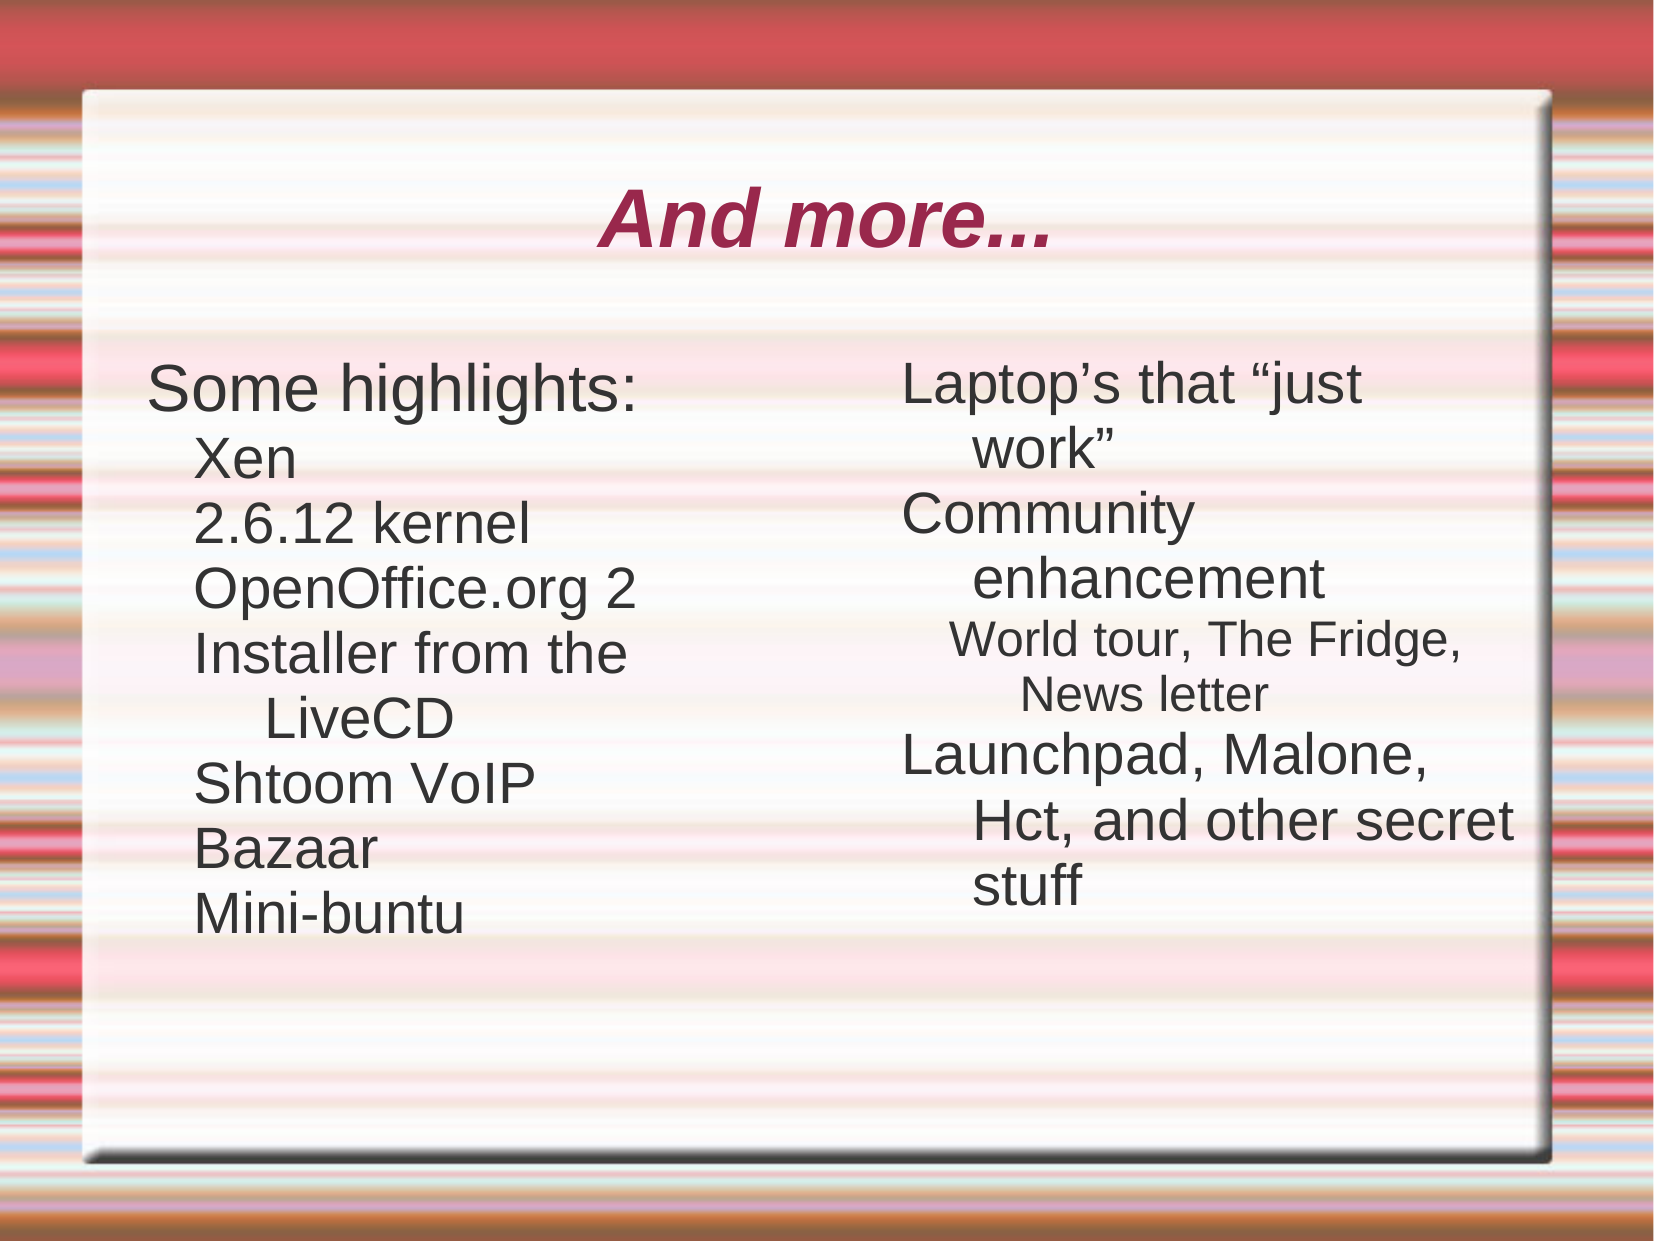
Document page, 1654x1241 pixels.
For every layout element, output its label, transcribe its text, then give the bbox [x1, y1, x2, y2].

picture [0, 0, 1654, 1241]
list Some highlights: Xen 2.6.12 kernel OpenOffice.org 2 Installer from the LiveCD Shtoom VoIP Bazaar Mini-buntu [134, 350, 809, 1143]
title And more... [121, 114, 1534, 322]
list Laptop’s that “just work” Community enhancement World tour, The Fridge, News letter Launchpad, Malone, Hct, and other secret stuff [842, 350, 1517, 1133]
